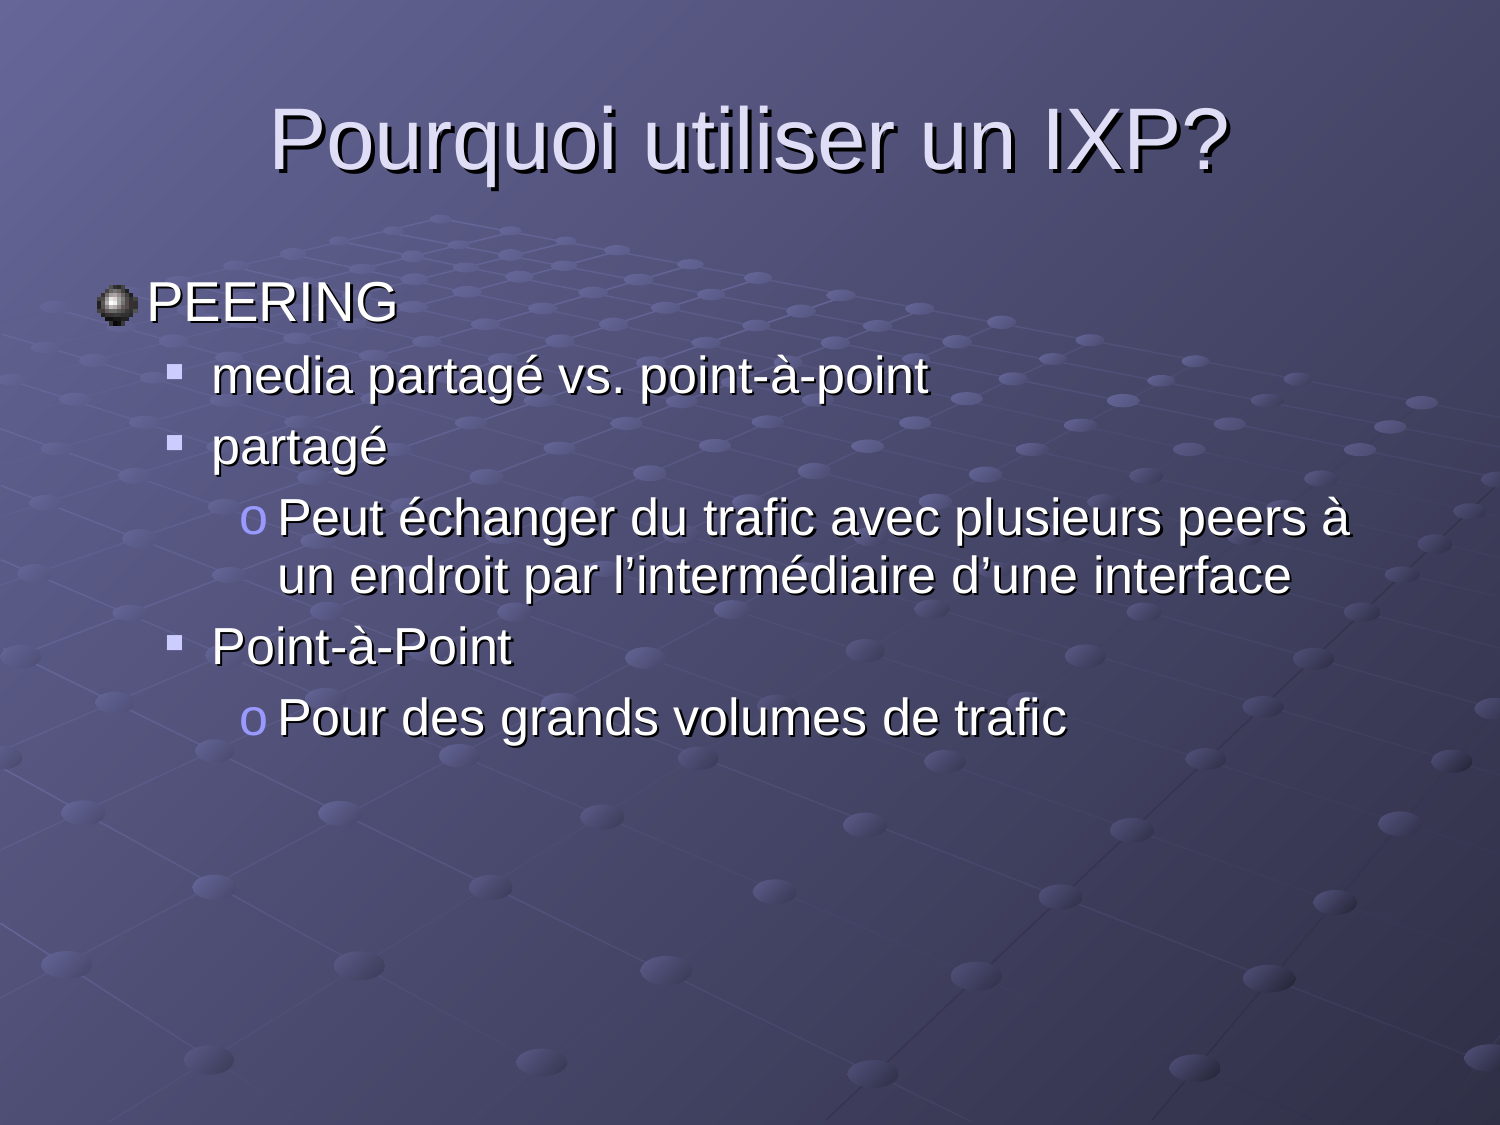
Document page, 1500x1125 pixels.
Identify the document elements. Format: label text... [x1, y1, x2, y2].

title Pourquoi utiliser un IXP? [75, 45, 1426, 233]
list PEERING media partagé vs. point-à-point partagé Peut échanger du trafic avec plusieurs peers à un endroit par l’intermédiaire d’une interface Point-à-Point Pour des grands volumes de trafic [75, 262, 1426, 1007]
